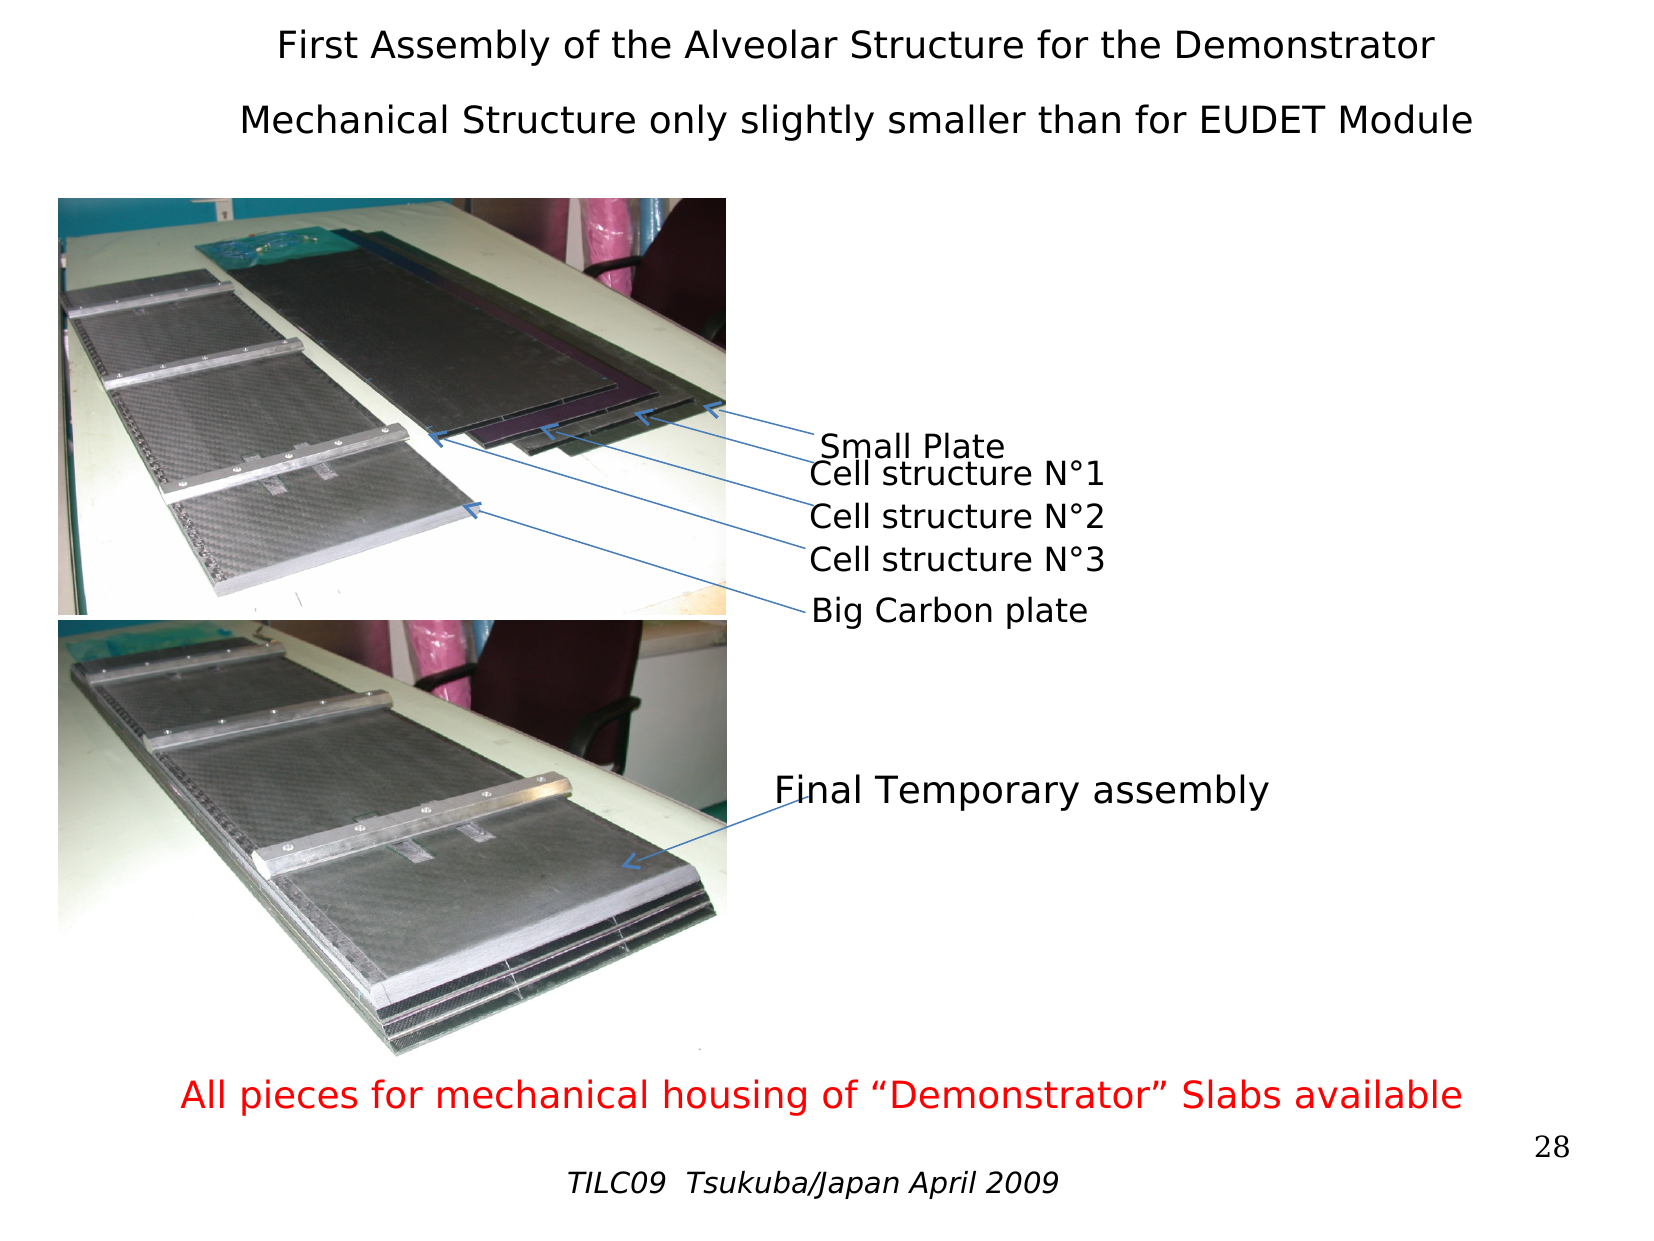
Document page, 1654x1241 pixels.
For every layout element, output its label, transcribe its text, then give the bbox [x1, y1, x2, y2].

text_box Final Temporary assembly [759, 761, 1286, 821]
text_box Small Plate [804, 420, 1021, 447]
text_box All pieces for mechanical housing of “Demonstrator” Slabs available [165, 1066, 1451, 1126]
text_box Cell structure N°1 [794, 447, 1122, 490]
text_box First Assembly of the Alveolar Structure for the Demonstrator [261, 16, 1425, 76]
text_box Mechanical Structure only slightly smaller than for EUDET Module [224, 91, 1463, 151]
picture [58, 620, 727, 1078]
text_box Big Carbon plate [796, 584, 1104, 638]
text_box Cell structure N°3 [794, 532, 1122, 587]
picture [58, 198, 726, 615]
text_box Cell structure N°2 [794, 490, 1122, 532]
